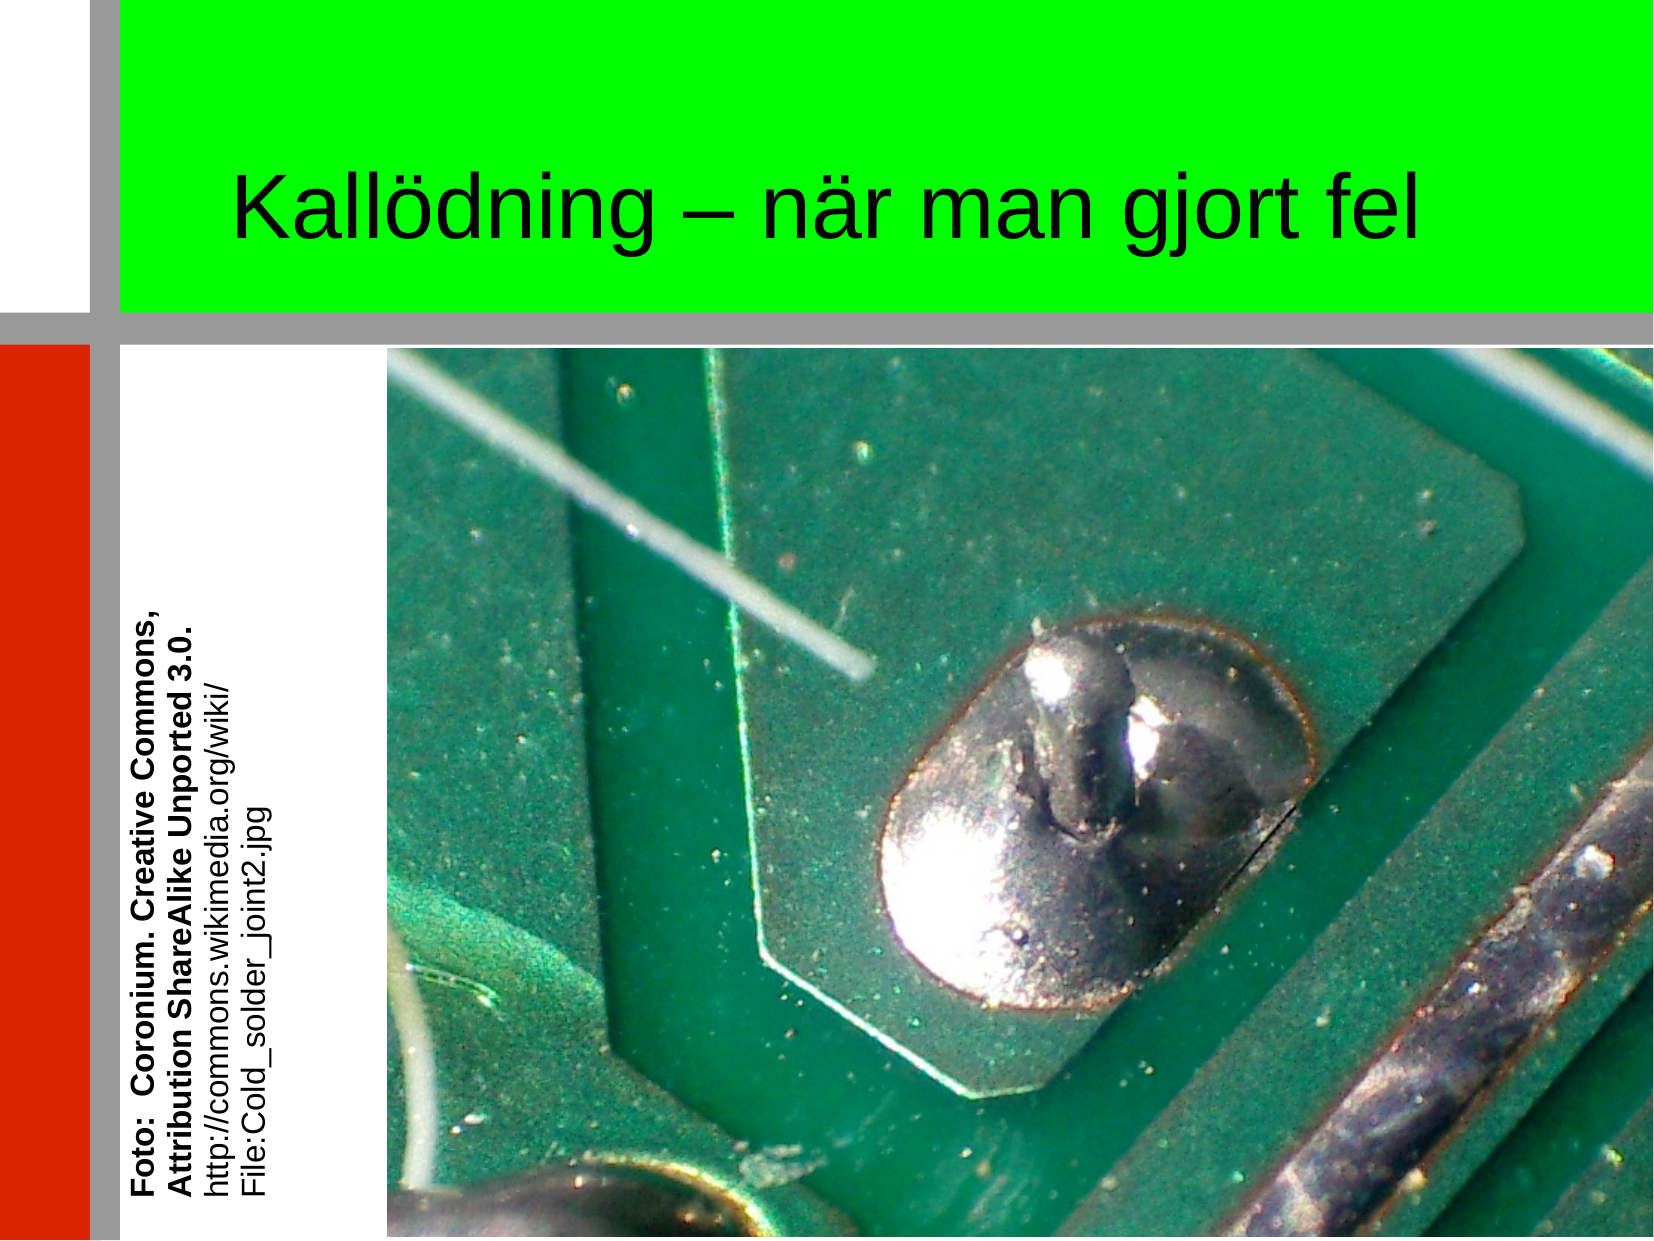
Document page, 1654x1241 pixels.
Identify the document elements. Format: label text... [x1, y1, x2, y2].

title Kallödning – när man gjort fel [121, 102, 1534, 311]
text_box Foto: Coronium. Creative Commons, Attribution ShareAlike Unported 3.0. http://commons.wikimedia.org/wiki/ File:Cold_solder_joint2.jpg [124, 501, 387, 1199]
picture [387, 348, 1654, 1237]
text_box Komponent-ben (metall 1) [968, 338, 1495, 348]
